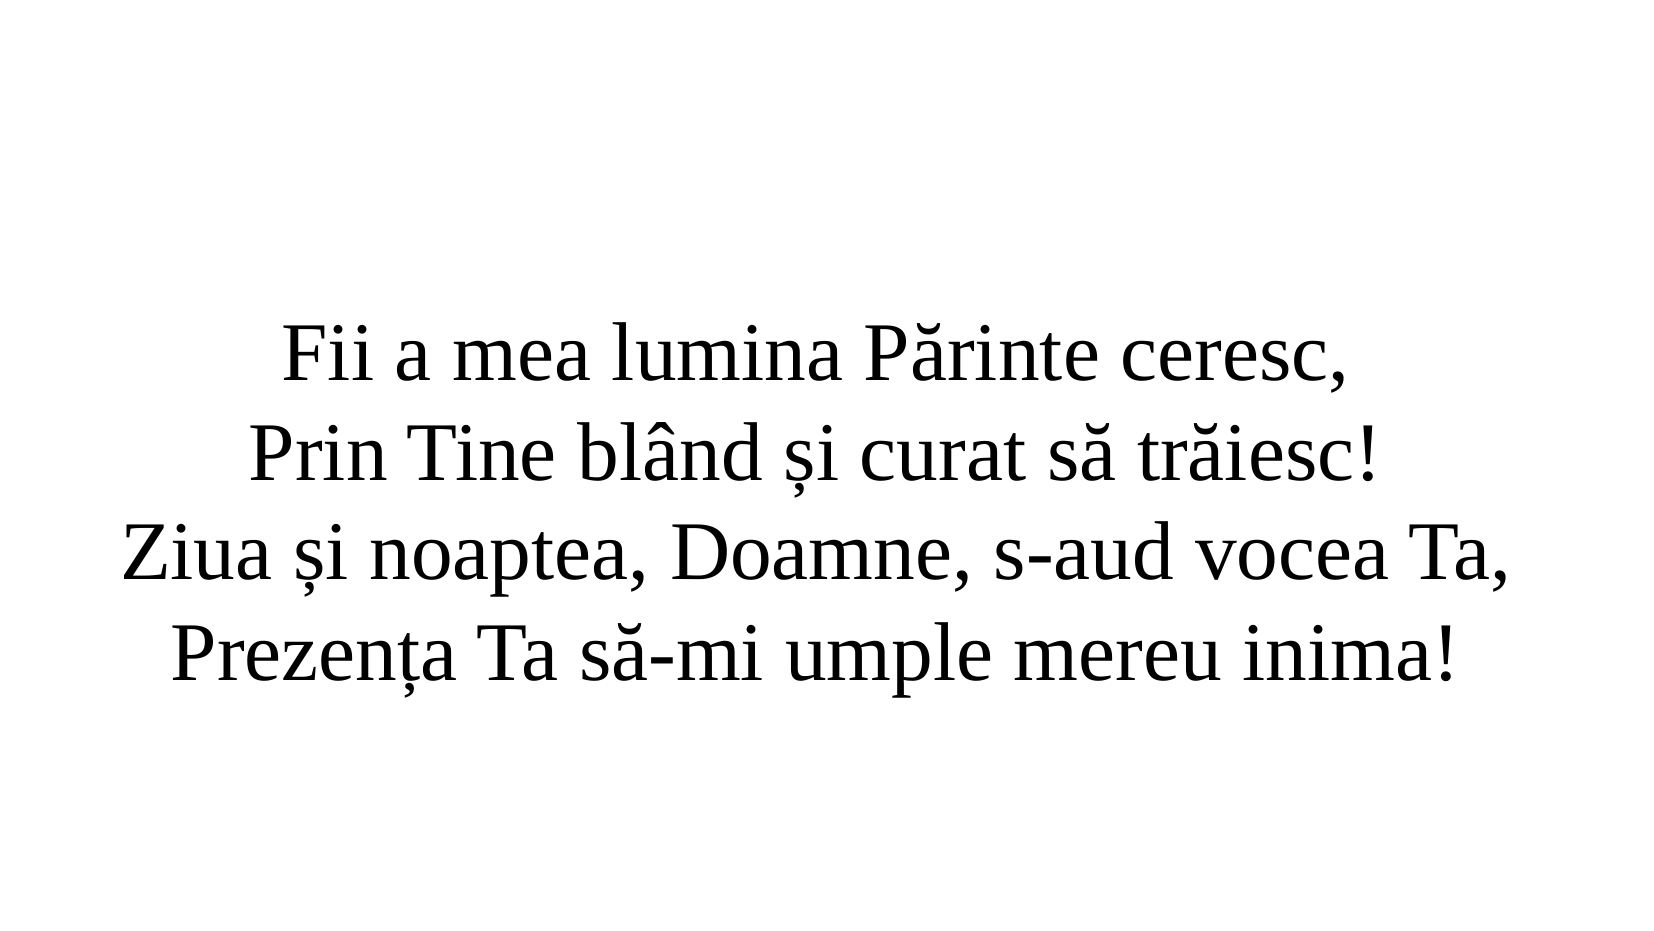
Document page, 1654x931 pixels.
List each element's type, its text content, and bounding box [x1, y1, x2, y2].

subtitle Fii a mea lumina Părinte ceresc, Prin Tine blând și curat să trăiesc! Ziua și noaptea, Doamne, s-aud vocea Ta, Prezența Ta să-mi umple mereu inima! [0, 289, 1654, 641]
